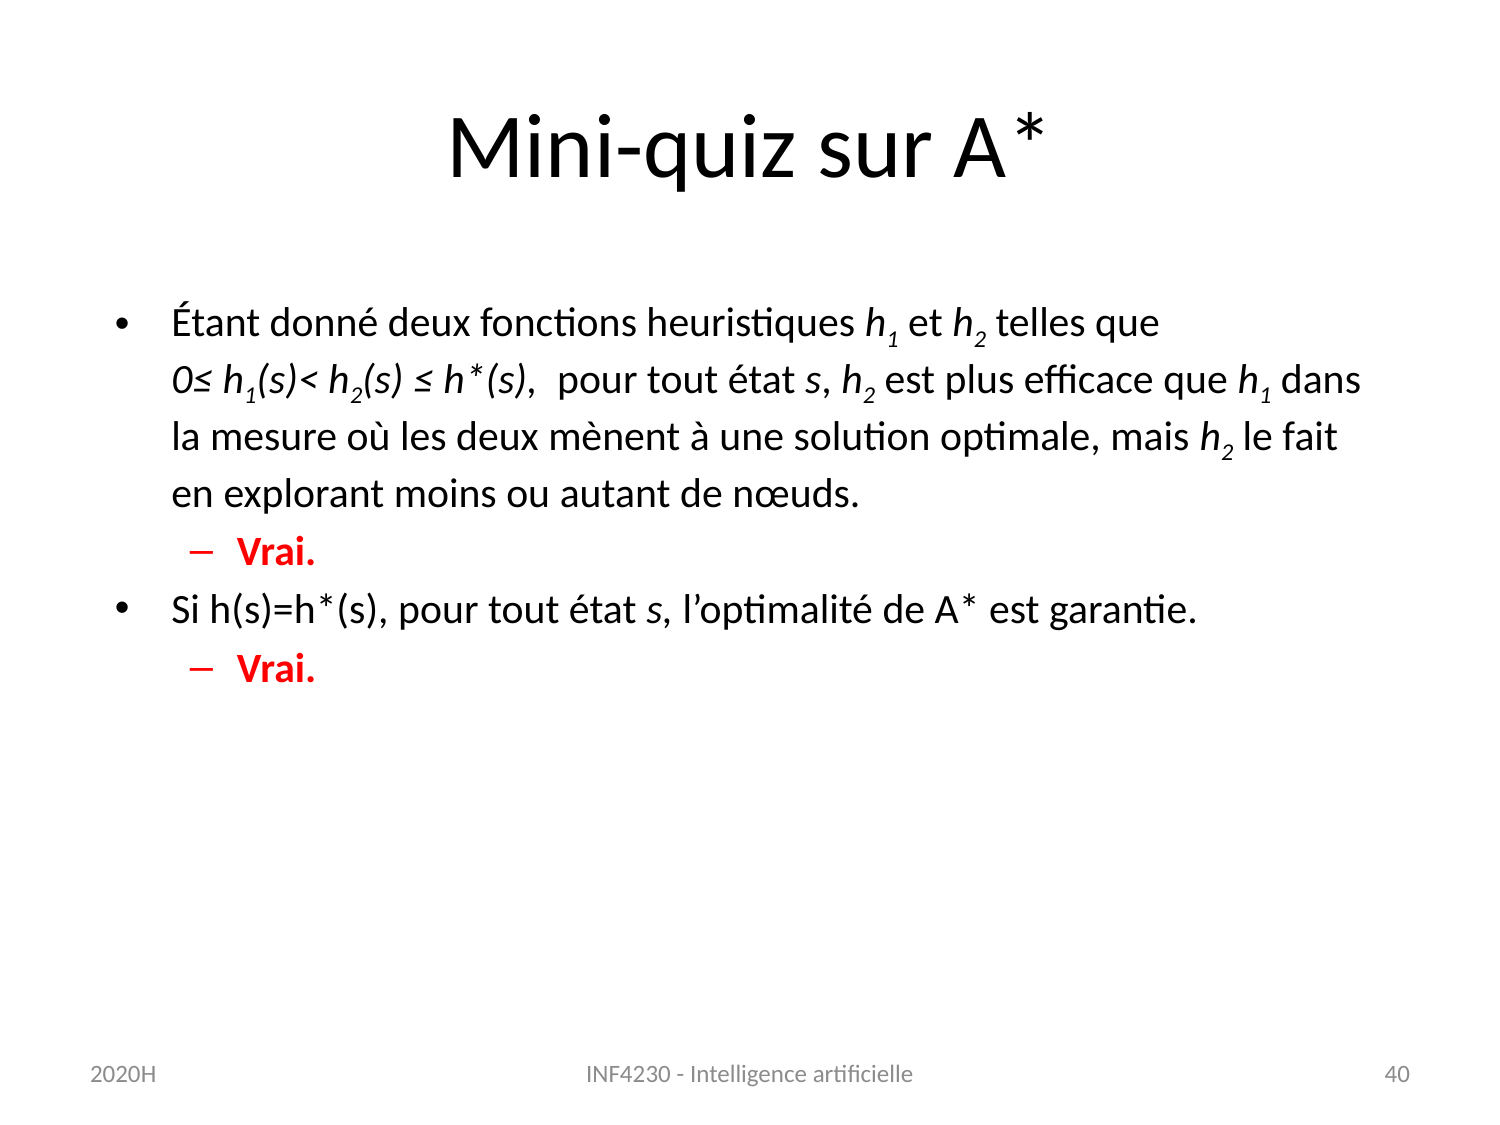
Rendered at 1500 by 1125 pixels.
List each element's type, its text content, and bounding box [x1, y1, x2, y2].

footer INF4230 - Intelligence artificielle [512, 1042, 988, 1103]
slide_number 2020H [75, 1042, 425, 1103]
title Mini-quiz sur A* [87, 71, 1413, 210]
slide_number <numéro> [1074, 1042, 1425, 1103]
list Étant donné deux fonctions heuristiques h1 et h2 telles que 0≤ h1(s)< h2(s) ≤ h*(s), pour tout état s, h2 est plus efficace que h1 dans la mesure où les deux mènent à une solution optimale, mais h2 le fait en explorant moins ou autant de nœuds. Vrai. Si h(s)=h*(s), pour tout état s, l’optimalité de A* est garantie. Vrai. [99, 287, 1400, 963]
